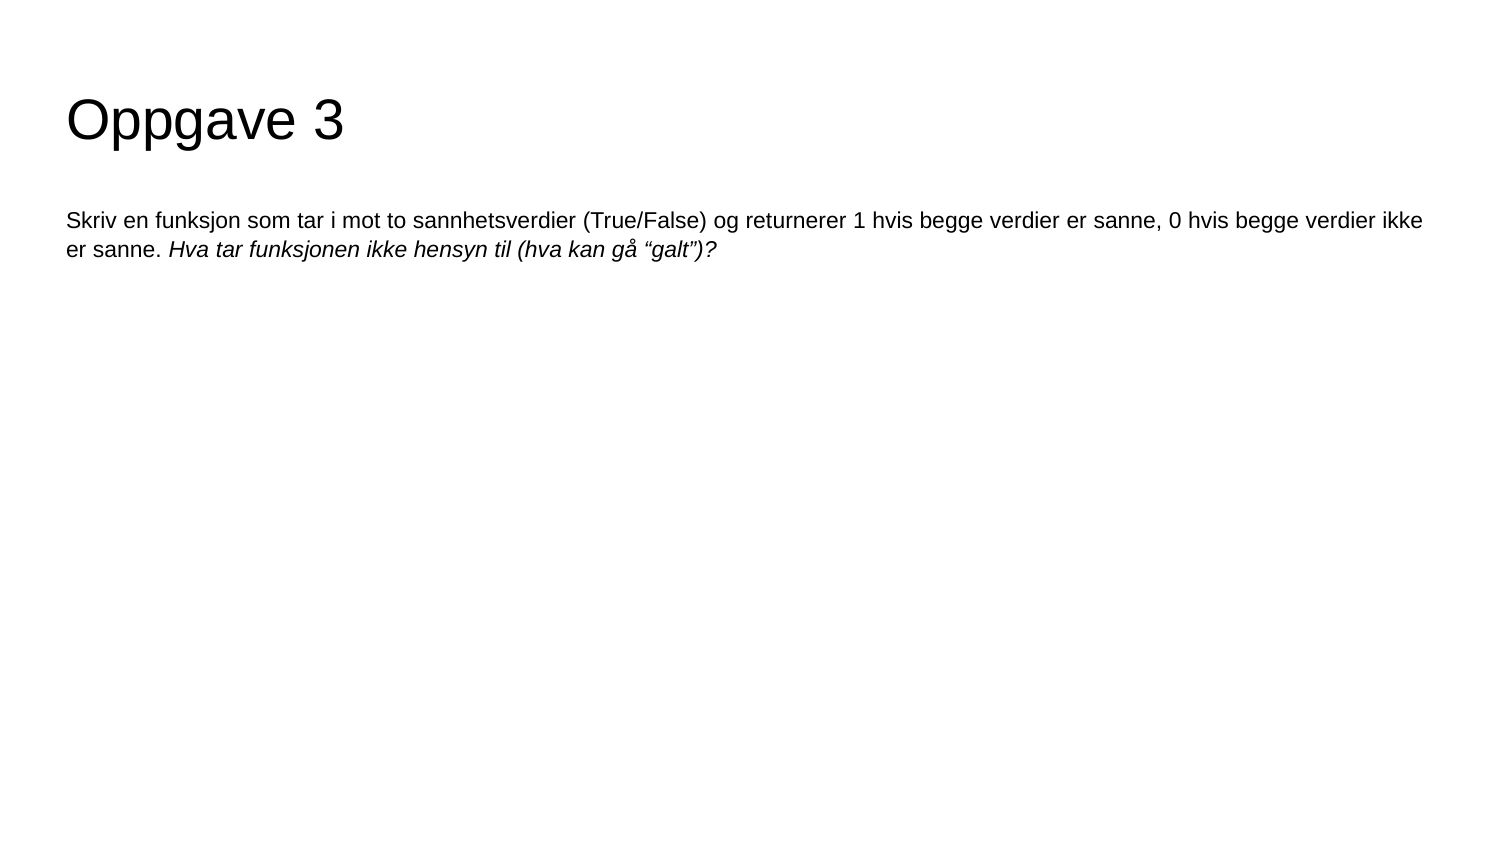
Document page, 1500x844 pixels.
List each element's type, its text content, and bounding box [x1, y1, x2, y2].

list Skriv en funksjon som tar i mot to sannhetsverdier (True/False) og returnerer 1 hvis begge verdier er sanne, 0 hvis begge verdier ikke er sanne. Hva tar funksjonen ikke hensyn til (hva kan gå “galt”)? [51, 189, 1449, 750]
title Oppgave 3 [51, 72, 1449, 167]
